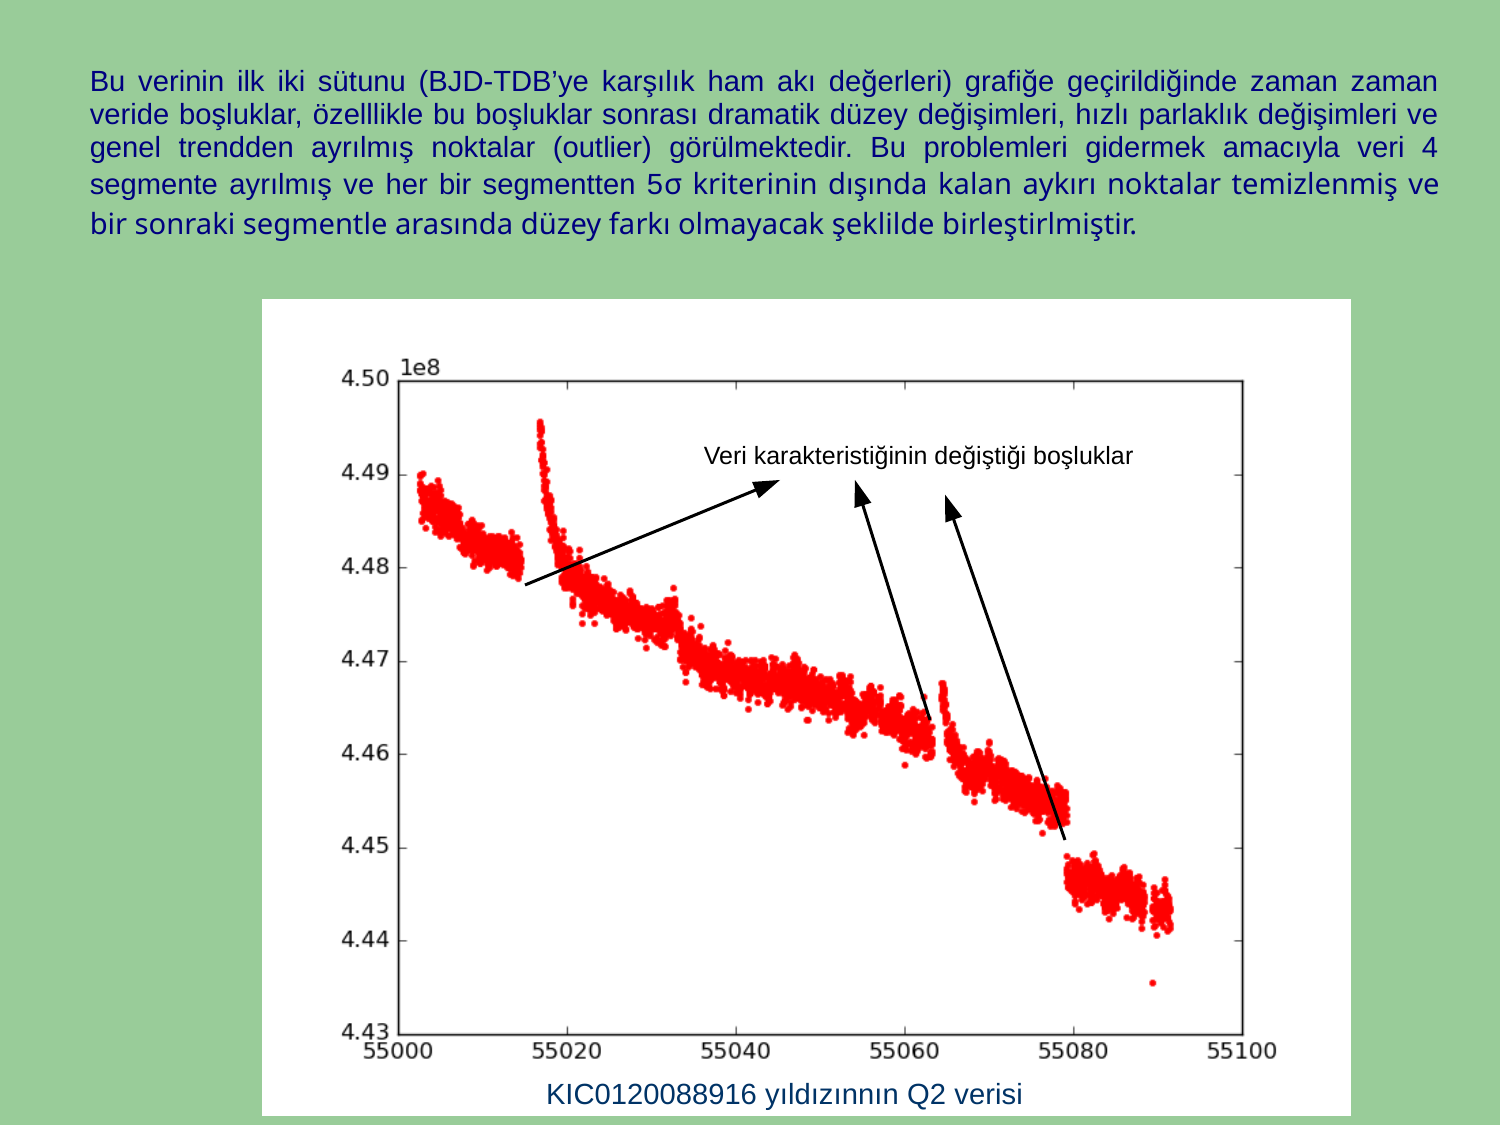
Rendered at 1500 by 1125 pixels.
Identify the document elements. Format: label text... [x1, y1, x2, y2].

text_box Veri karakteristiğinin değiştiği boşluklar [689, 434, 1185, 495]
picture [262, 299, 1351, 1116]
text_box KIC0120088916 yıldızınnın Q2 verisi [462, 1070, 1108, 1119]
text_box Bu verinin ilk iki sütunu (BJD-TDB’ye karşılık ham akı değerleri) grafiğe geçirildiğinde zaman zaman veride boşluklar, özelllikle bu boşluklar sonrası dramatik düzey değişimleri, hızlı parlaklık değişimleri ve genel trendden ayrılmış noktalar (outlier) görülmektedir. Bu problemleri gidermek amacıyla veri 4 segmente ayrılmış ve her bir segmentten 5σ kriterinin dışında kalan aykırı noktalar temizlenmiş ve bir sonraki segmentle arasında düzey farkı olmayacak şeklilde birleştirlmiştir. [75, 57, 1456, 239]
